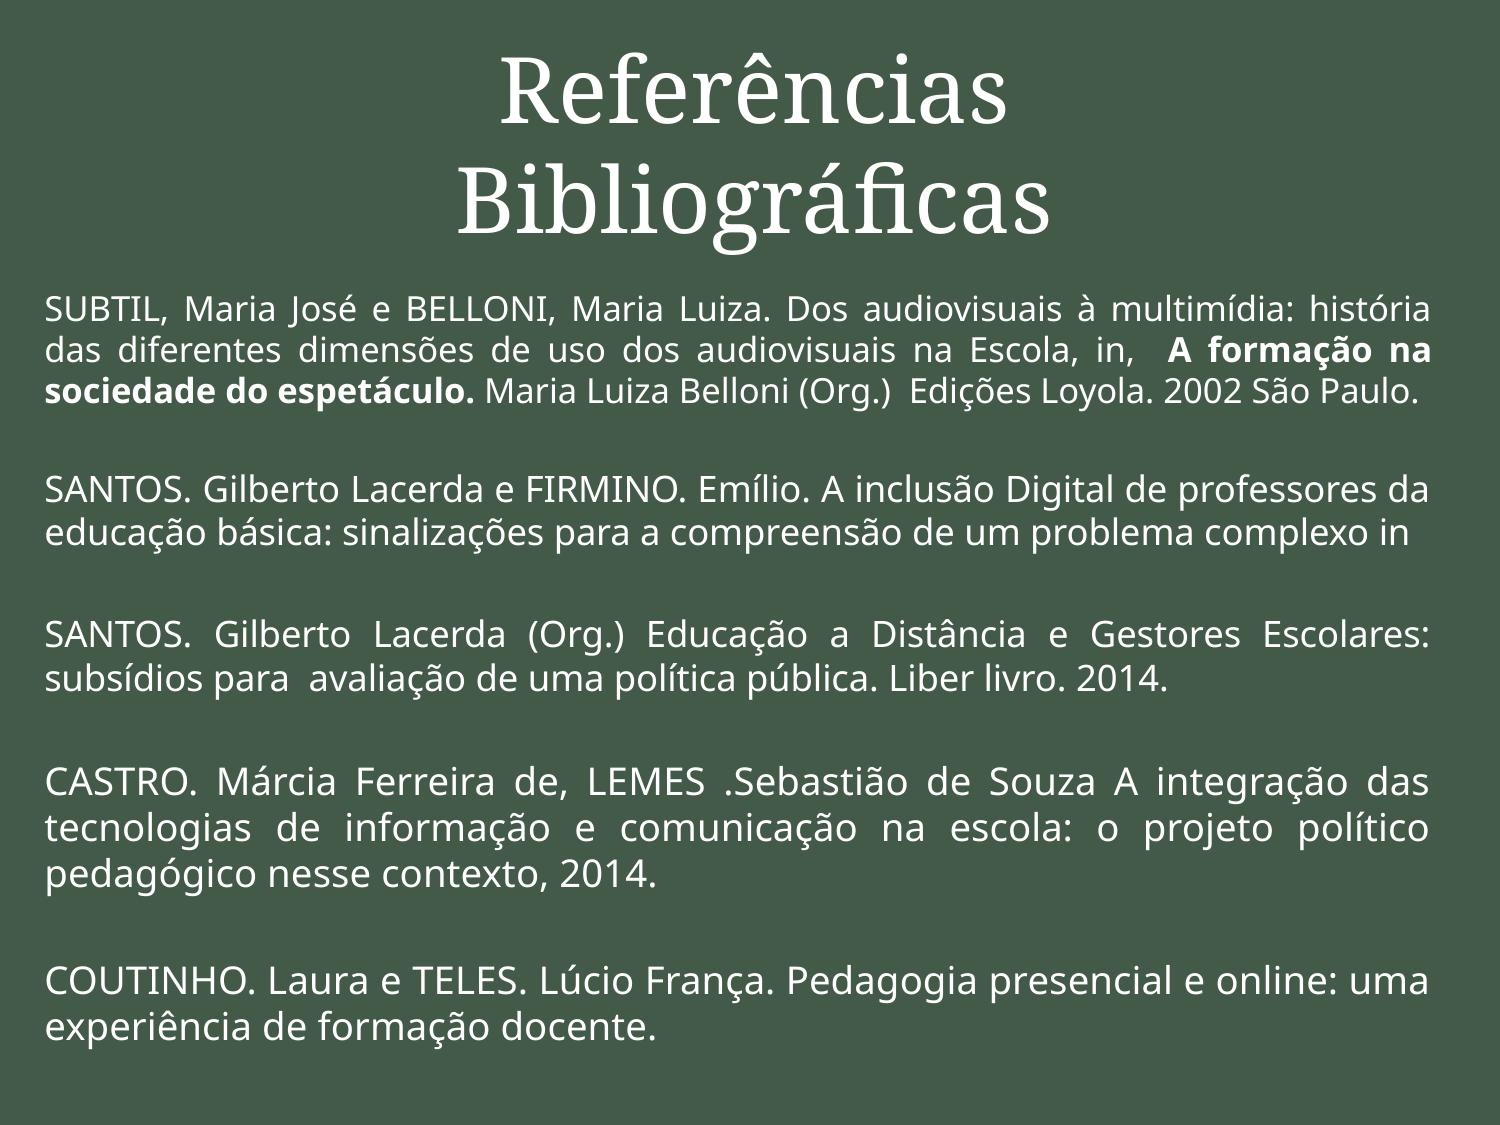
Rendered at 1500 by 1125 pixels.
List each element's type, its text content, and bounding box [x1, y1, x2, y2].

list SUBTIL, Maria José e BELLONI, Maria Luiza. Dos audiovisuais à multimídia: história das diferentes dimensões de uso dos audiovisuais na Escola, in, A formação na sociedade do espetáculo. Maria Luiza Belloni (Org.) Edições Loyola. 2002 São Paulo. SANTOS. Gilberto Lacerda e FIRMINO. Emílio. A inclusão Digital de professores da educação básica: sinalizações para a compreensão de um problema complexo in SANTOS. Gilberto Lacerda (Org.) Educação a Distância e Gestores Escolares: subsídios para avaliação de uma política pública. Liber livro. 2014. CASTRO. Márcia Ferreira de, LEMES .Sebastião de Souza A integração das tecnologias de informação e comunicação na escola: o projeto político pedagógico nesse contexto, 2014. COUTINHO. Laura e TELES. Lúcio França. Pedagogia presencial e online: uma experiência de formação docente. [29, 278, 1447, 1083]
title Referências Bibliográficas [183, 42, 1326, 240]
